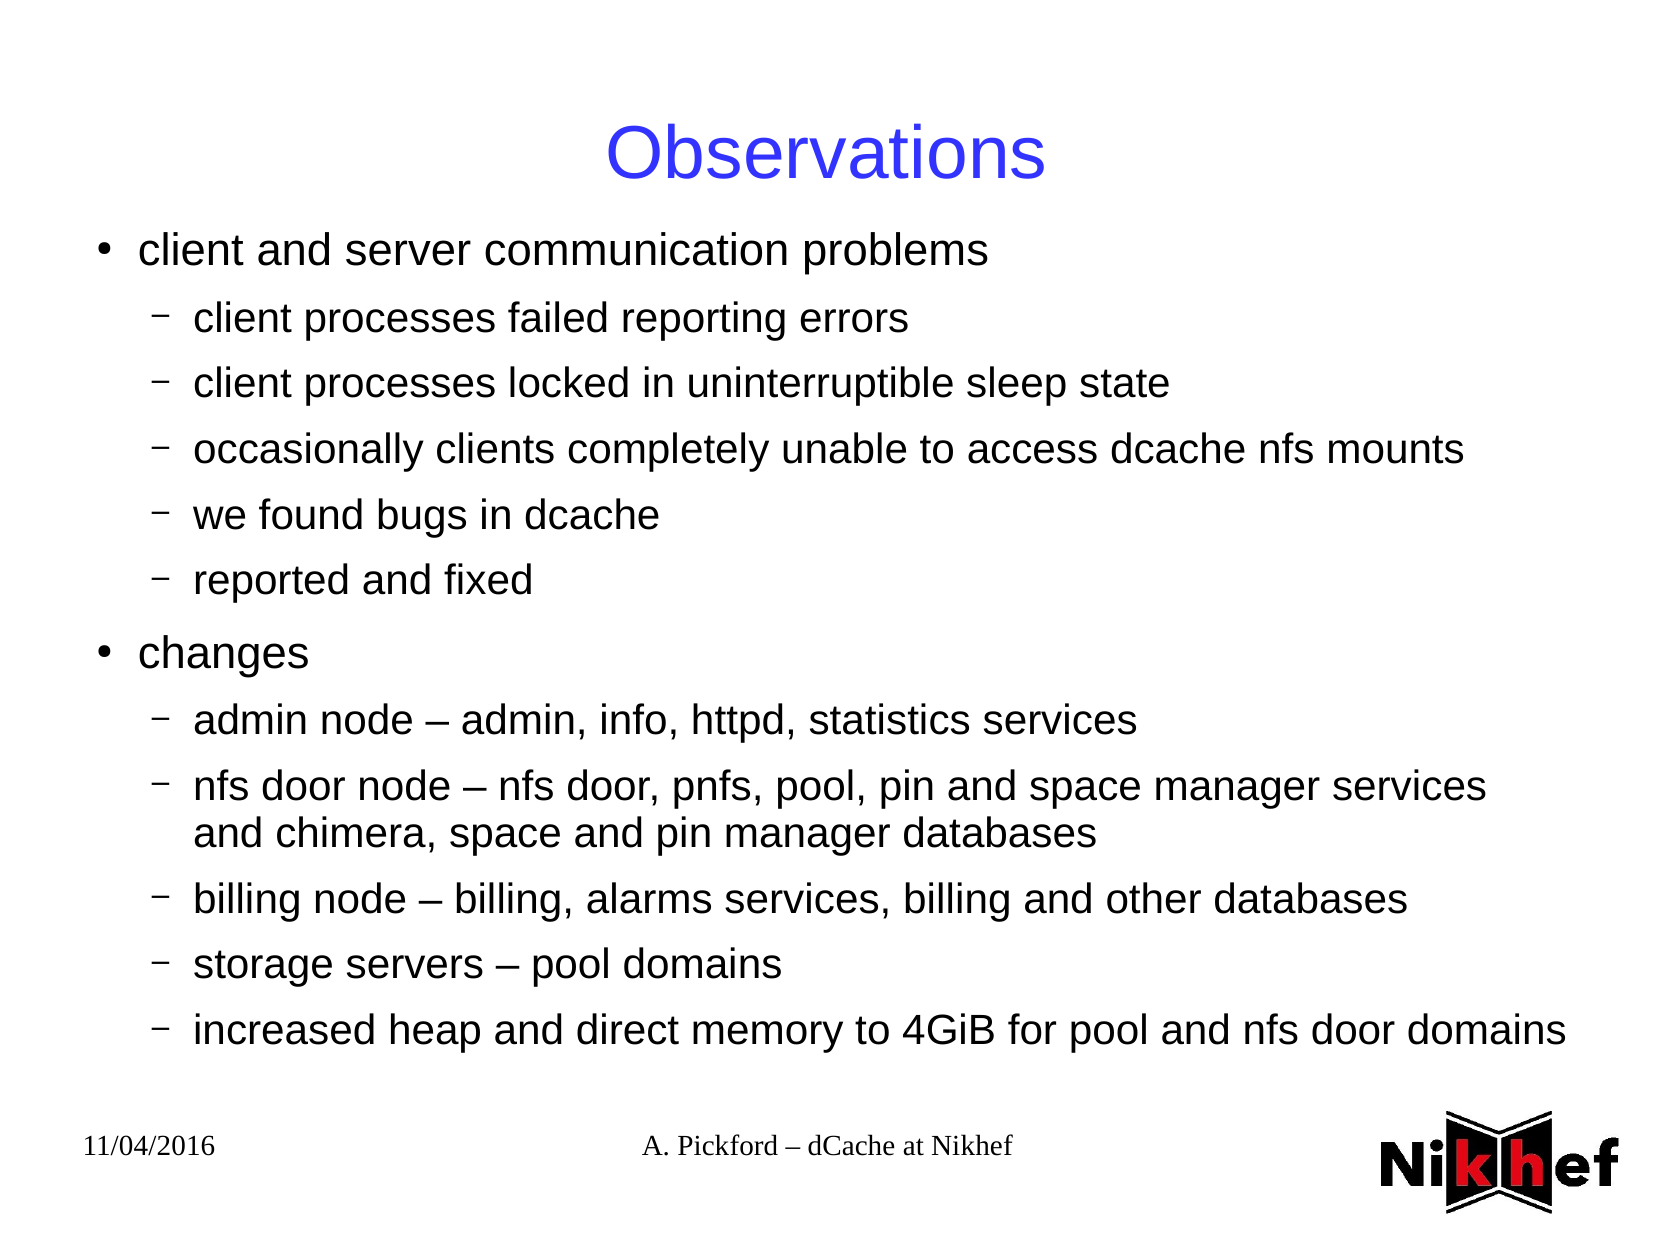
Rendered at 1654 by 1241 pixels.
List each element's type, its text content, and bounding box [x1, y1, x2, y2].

title Observations [82, 49, 1571, 224]
picture [1381, 1110, 1619, 1214]
list client and server communication problems client processes failed reporting errors client processes locked in uninterruptible sleep state occasionally clients completely unable to access dcache nfs mounts we found bugs in dcache reported and fixed changes admin node – admin, info, httpd, statistics services nfs door node – nfs door, pnfs, pool, pin and space manager services and chimera, space and pin manager databases billing node – billing, alarms services, billing and other databases storage servers – pool domains increased heap and direct memory to 4GiB for pool and nfs door domains [82, 224, 1571, 1111]
